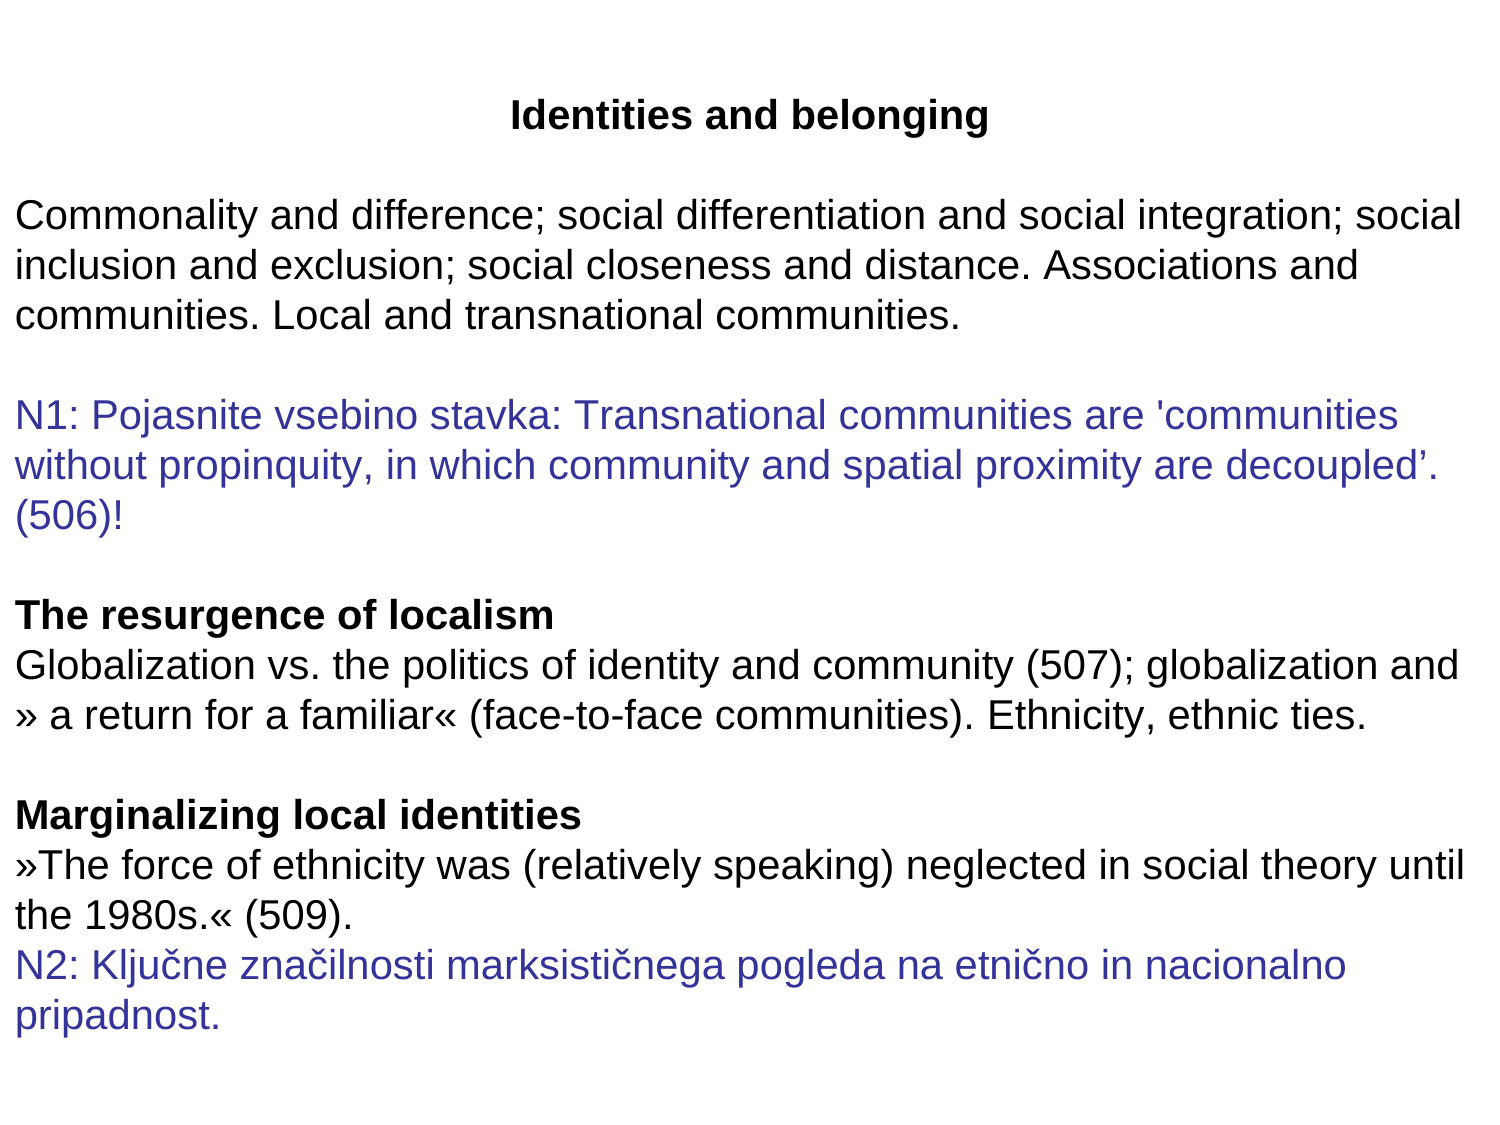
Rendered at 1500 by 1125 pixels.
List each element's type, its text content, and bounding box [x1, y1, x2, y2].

text_box Identities and belonging Commonality and difference; social differentiation and social integration; social inclusion and exclusion; social closeness and distance. Associations and communities. Local and transnational communities. N1: Pojasnite vsebino stavka: Transnational communities are 'communities without propinquity, in which community and spatial proximity are decoupled’. (506)! The resurgence of localism Globalization vs. the politics of identity and community (507); globalization and » a return for a familiar« (face-to-face communities). Ethnicity, ethnic ties. Marginalizing local identities »The force of ethnicity was (relatively speaking) neglected in social theory until the 1980s.« (509). N2: Ključne značilnosti marksističnega pogleda na etnično in nacionalno pripadnost. [0, 79, 1500, 1046]
